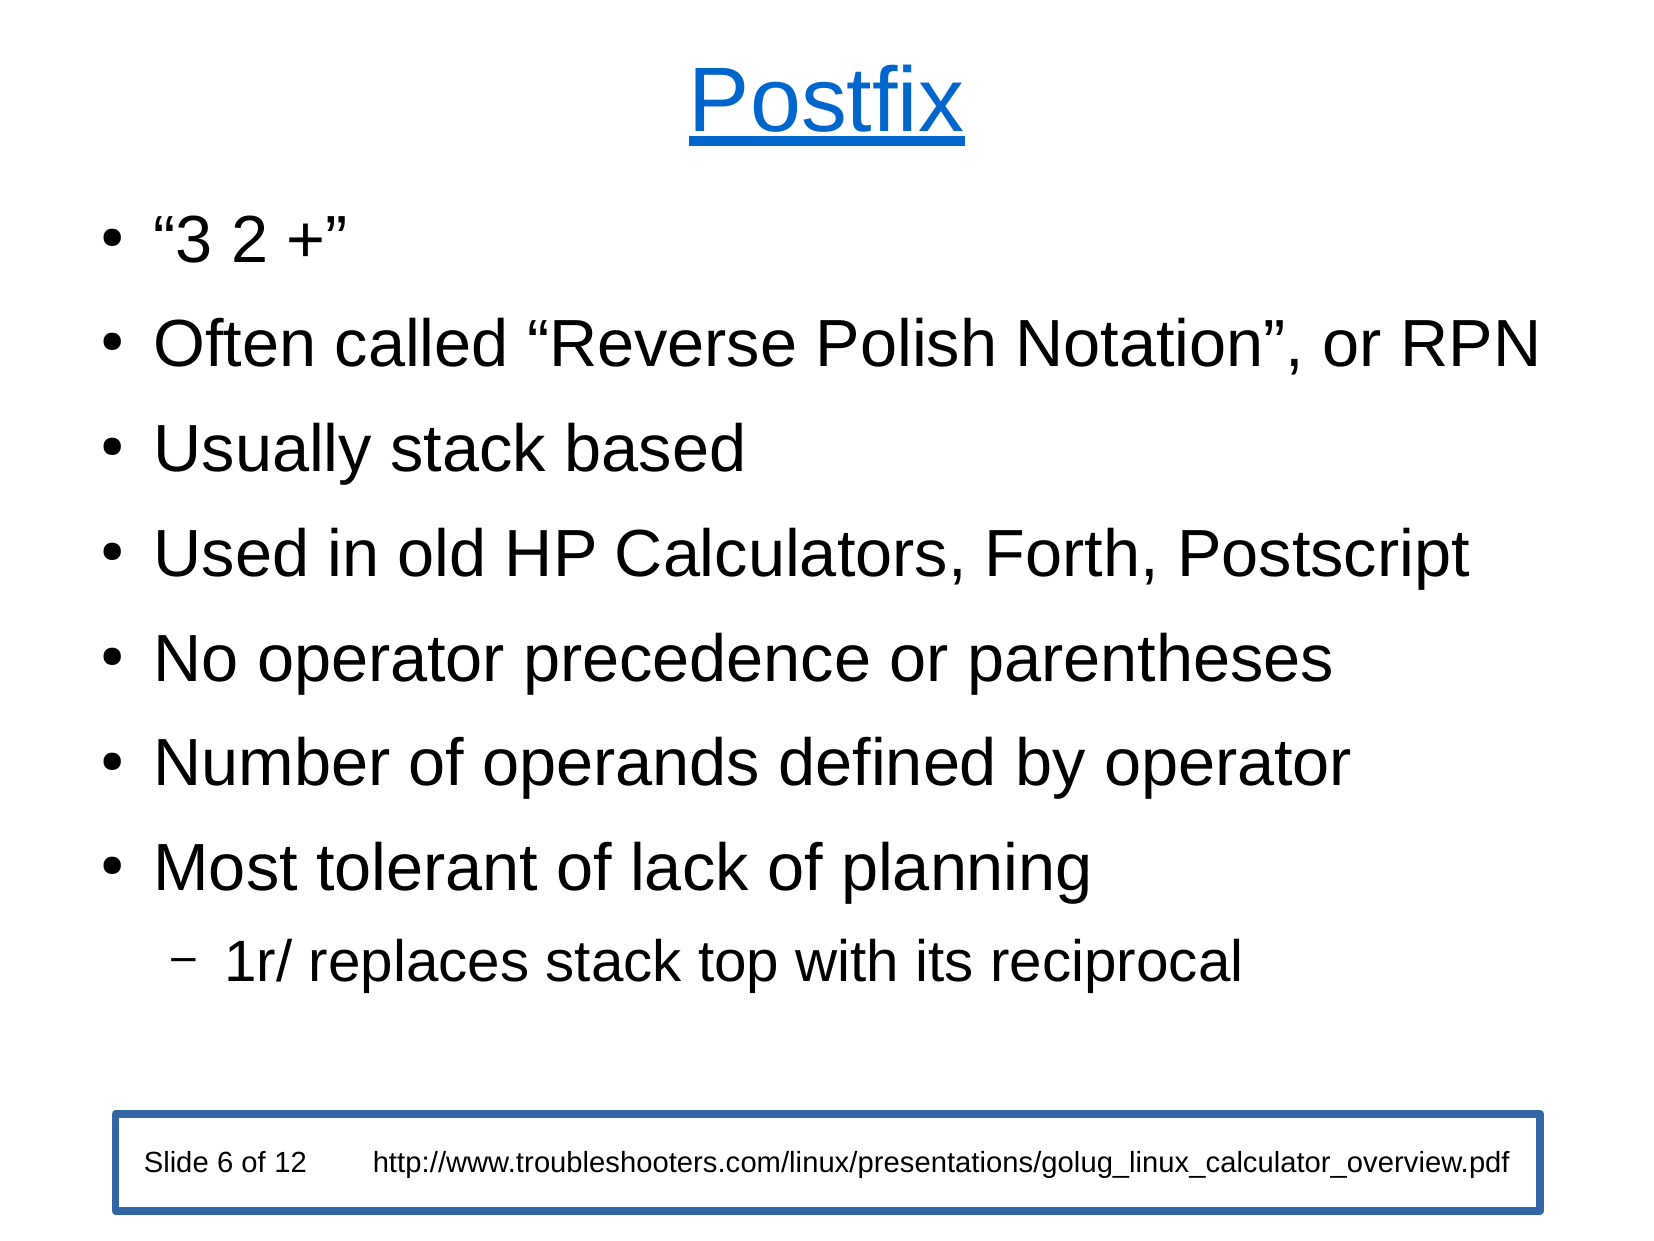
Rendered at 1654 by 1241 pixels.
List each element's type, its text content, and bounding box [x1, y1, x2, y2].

list “3 2 +” Often called “Reverse Polish Notation”, or RPN Usually stack based Used in old HP Calculators, Forth, Postscript No operator precedence or parentheses Number of operands defined by operator Most tolerant of lack of planning 1r/ replaces stack top with its reciprocal [82, 201, 1571, 1057]
text_box Slide <number> of 12 http://www.troubleshooters.com/linux/presentations/golug_linux_calculator_overview.pdf [115, 1113, 1541, 1212]
title Postfix [82, 48, 1571, 152]
